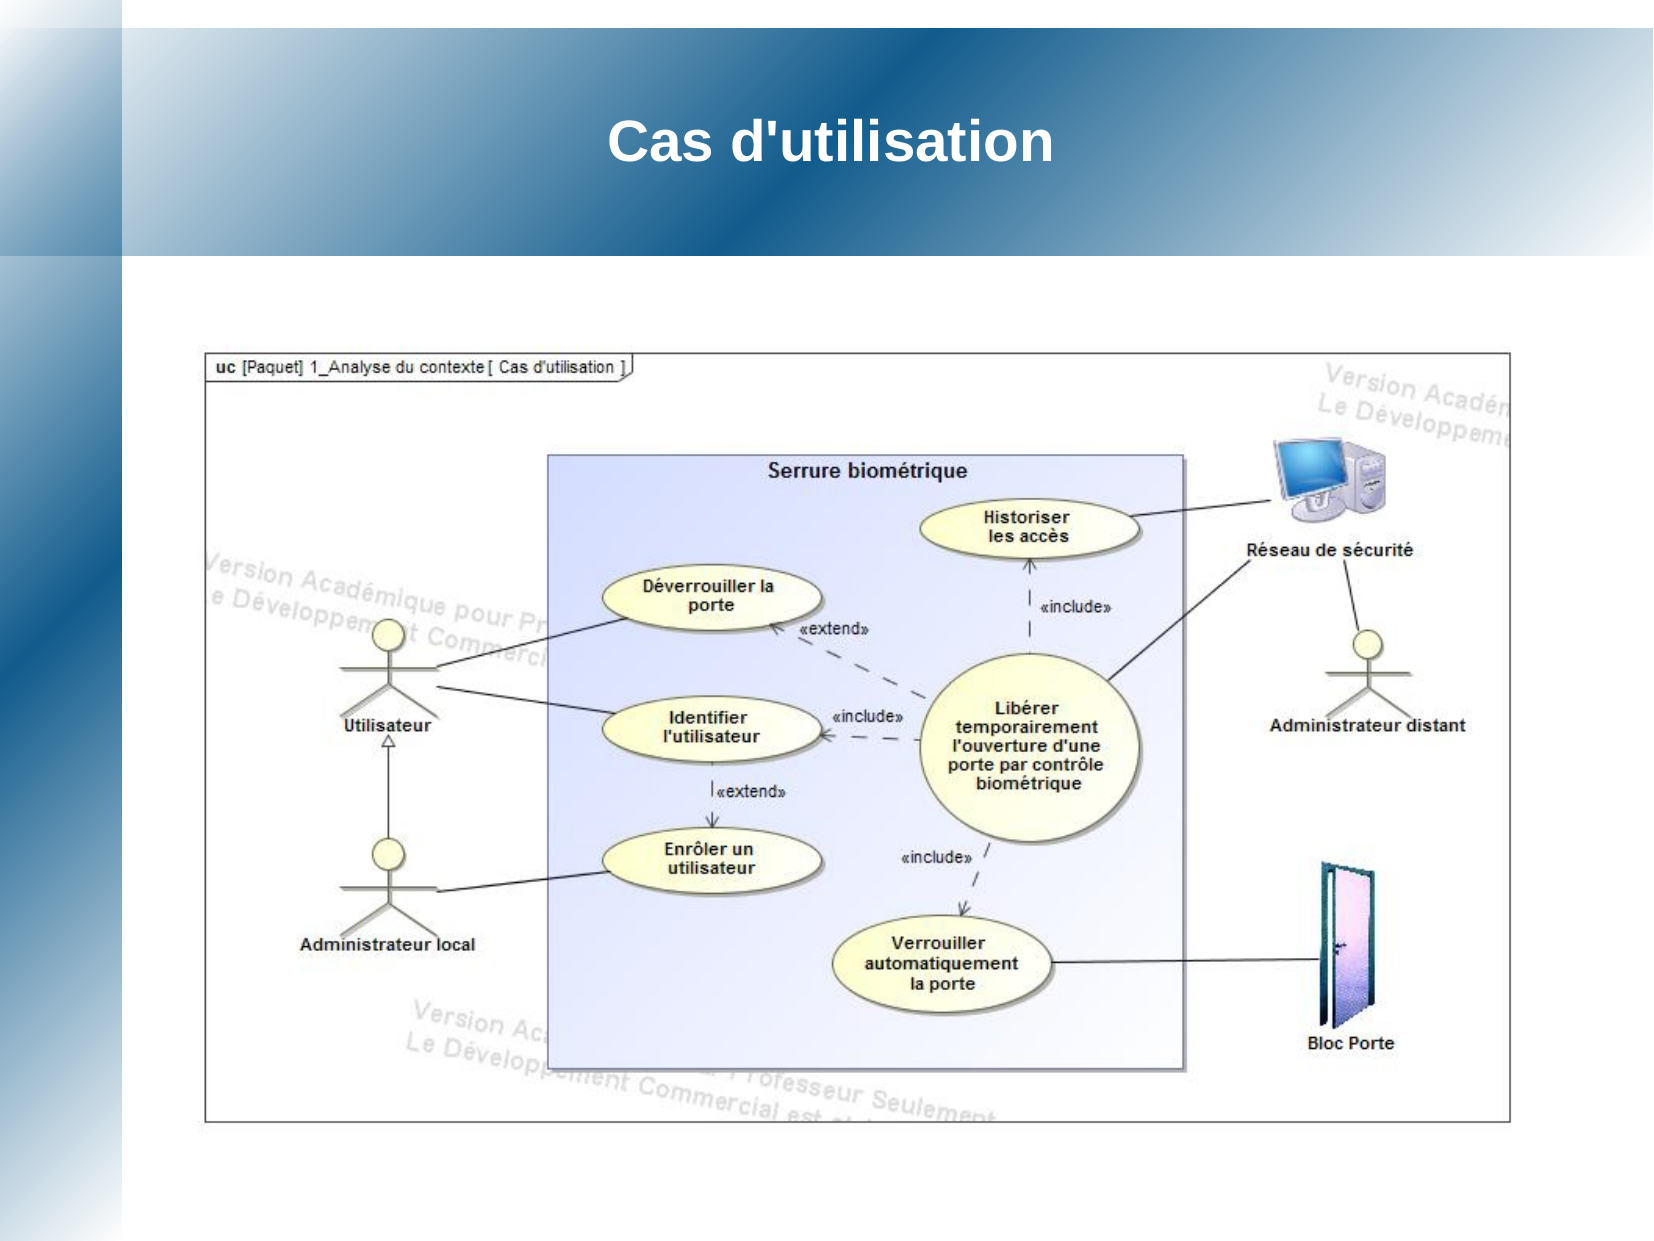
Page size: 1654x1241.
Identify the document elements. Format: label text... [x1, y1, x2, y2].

subtitle [127, 323, 1603, 1167]
title Cas d'utilisation [125, 45, 1537, 238]
